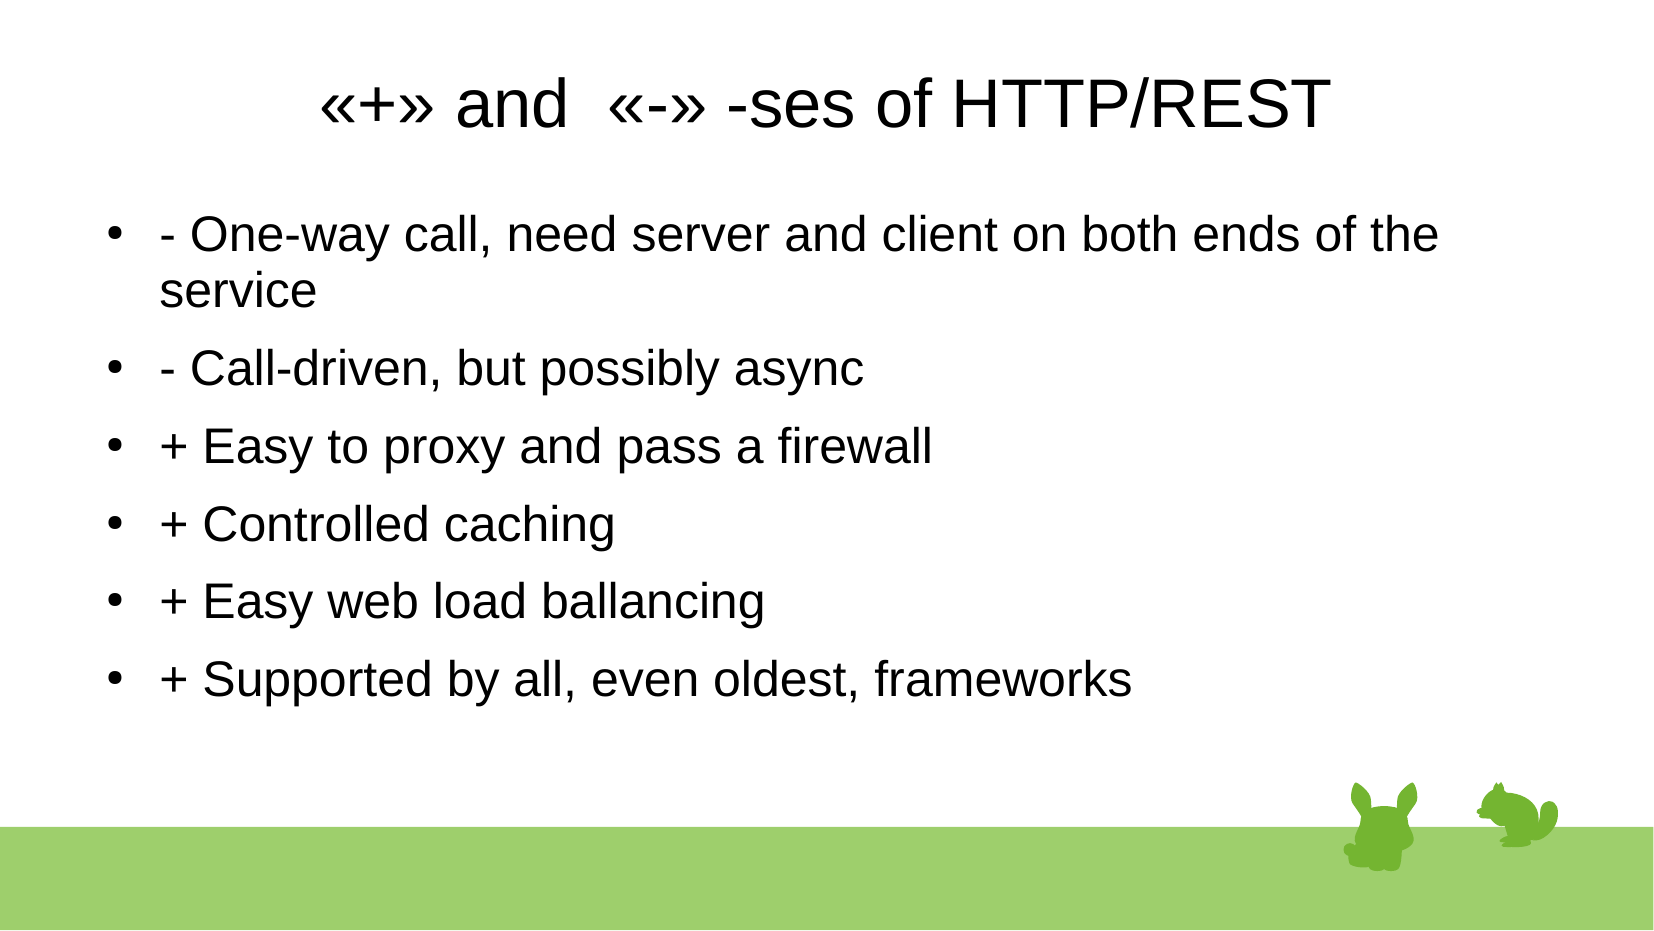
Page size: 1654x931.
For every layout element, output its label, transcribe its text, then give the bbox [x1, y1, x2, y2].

list - One-way call, need server and client on both ends of the service - Call-driven, but possibly async + Easy to proxy and pass a firewall + Controlled caching + Easy web load ballancing + Supported by all, even oldest, frameworks [88, 206, 1565, 739]
title «+» and «-» -ses of HTTP/REST [88, 29, 1565, 178]
